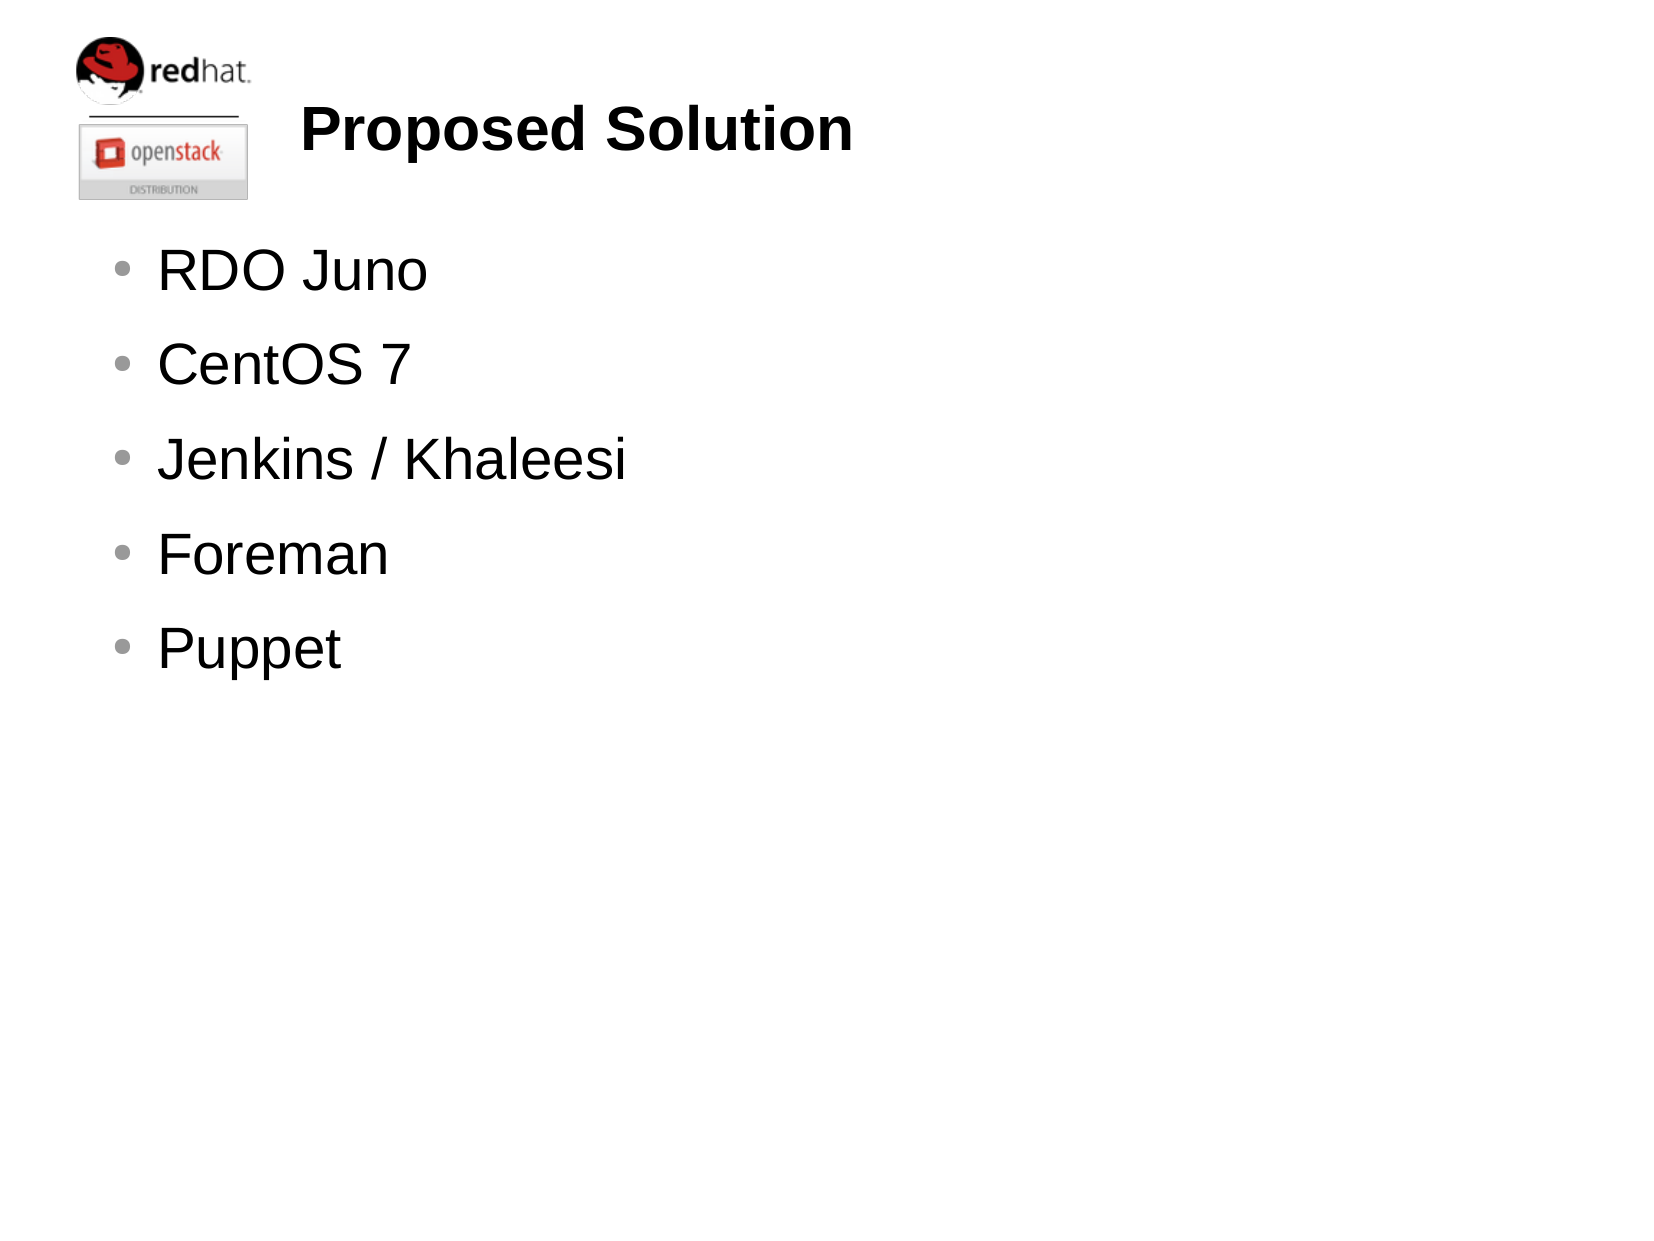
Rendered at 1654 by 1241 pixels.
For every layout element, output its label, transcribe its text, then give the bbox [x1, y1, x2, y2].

list RDO Juno CentOS 7 Jenkins / Khaleesi Foreman Puppet [82, 237, 1571, 1032]
picture [75, 37, 252, 204]
title Proposed Solution [300, 35, 1571, 223]
